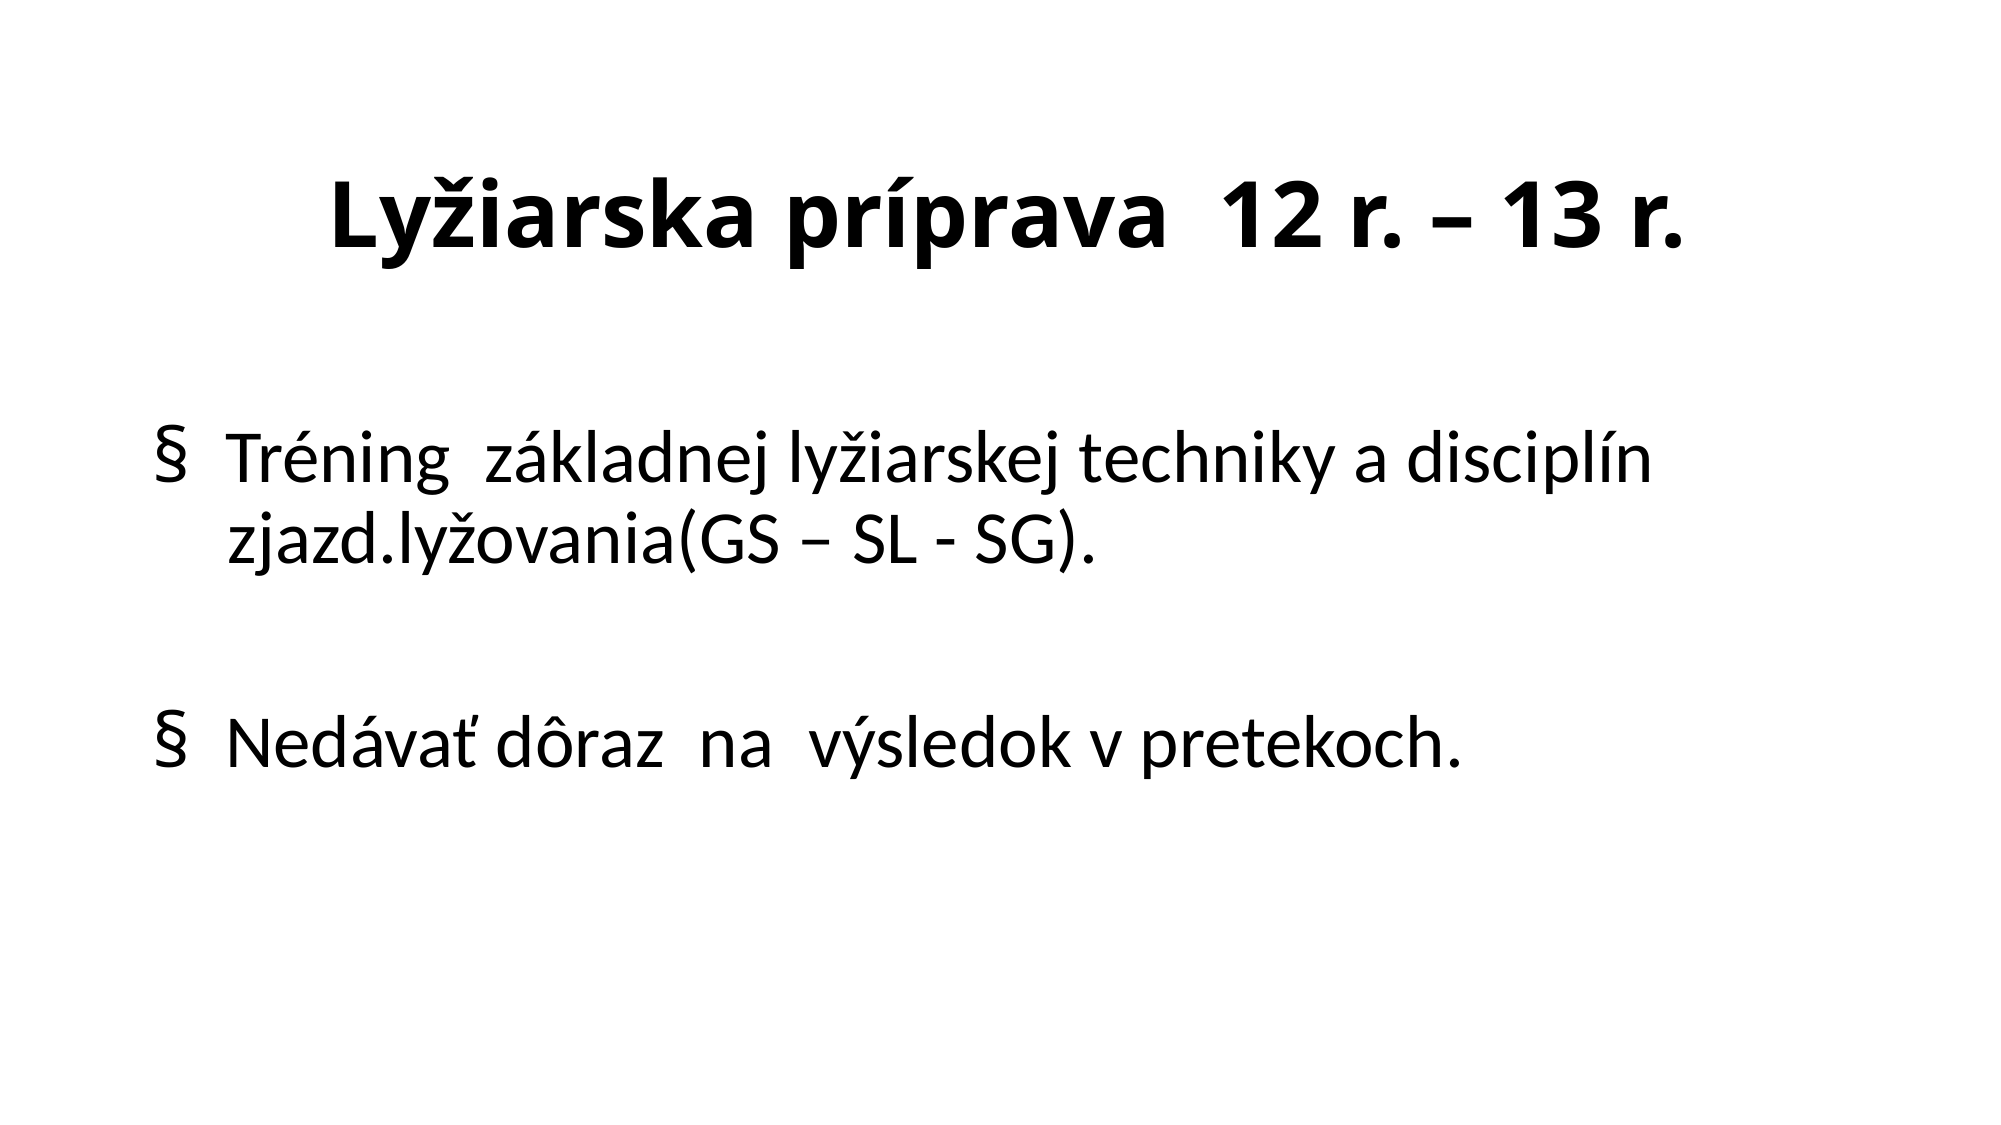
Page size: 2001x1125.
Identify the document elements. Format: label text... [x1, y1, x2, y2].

list Tréning základnej lyžiarskej techniky a disciplín zjazd.lyžovania(GS – SL - SG). Nedávať dôraz na výsledok v pretekoch. [137, 299, 1863, 1014]
title Lyžiarska príprava 12 r. – 13 r. [185, 156, 1831, 280]
